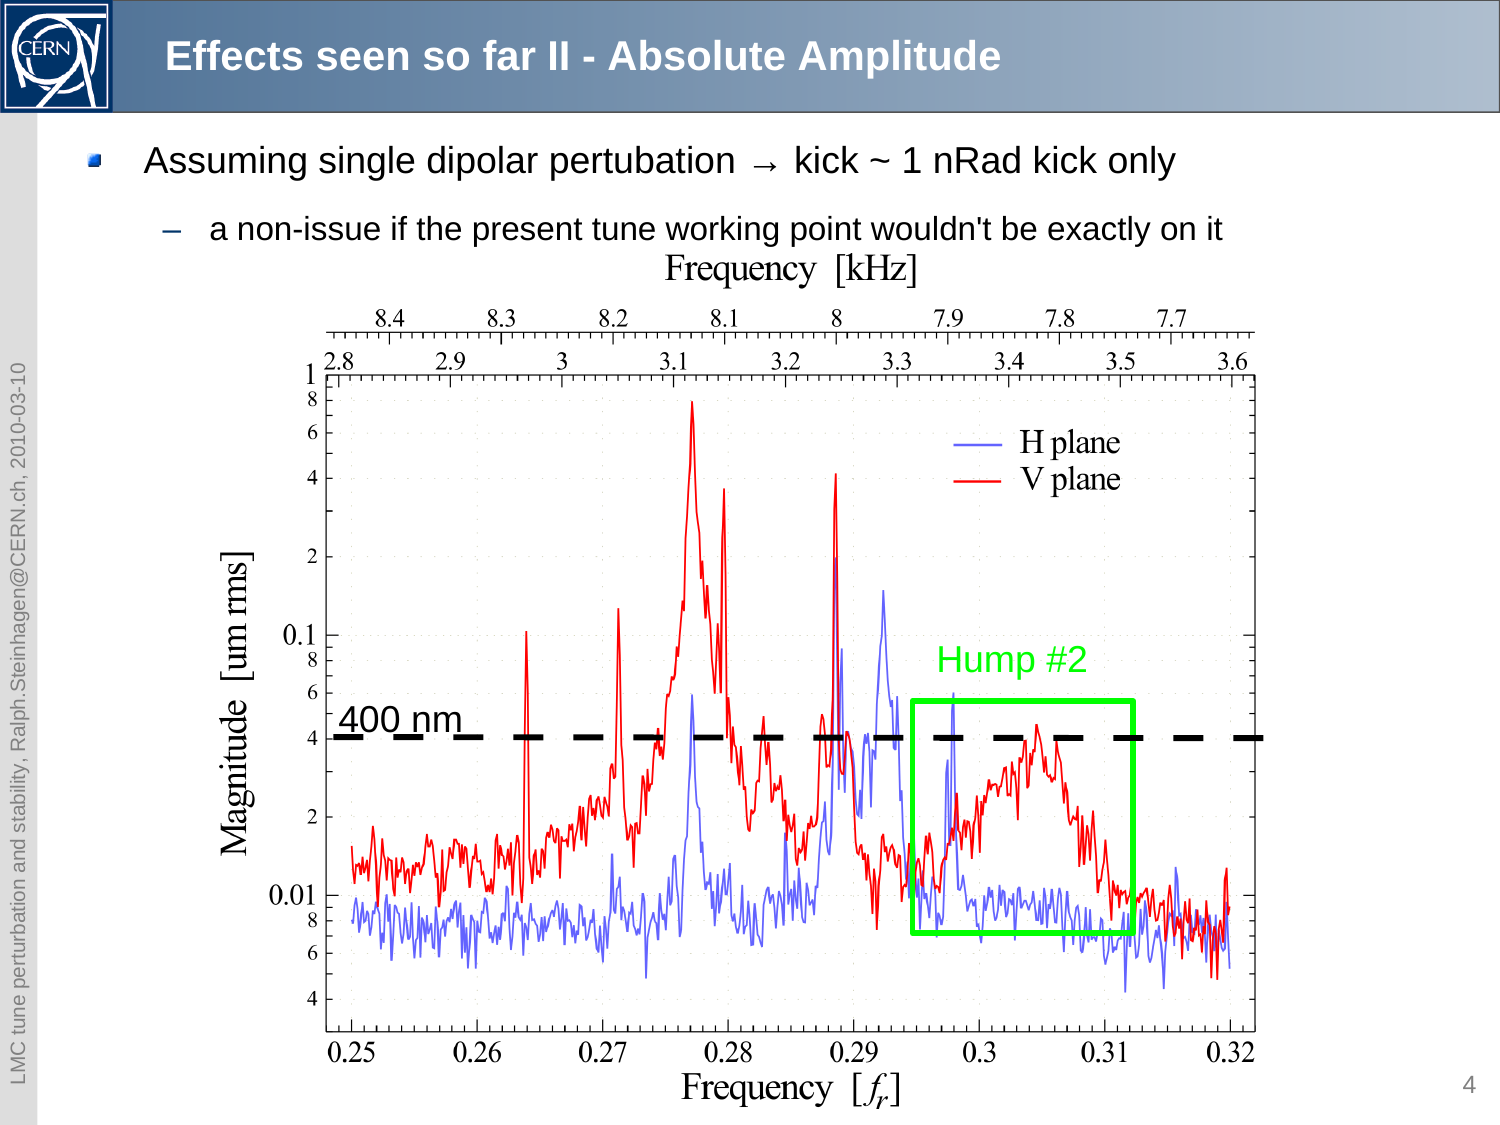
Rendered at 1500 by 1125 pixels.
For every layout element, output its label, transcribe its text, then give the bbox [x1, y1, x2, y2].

picture [0, 0, 113, 113]
list Assuming single dipolar pertubation → kick ~ 1 nRad kick only a non-issue if the present tune working point wouldn't be exactly on it [87, 137, 1438, 1016]
title Effects seen so far II - Absolute Amplitude [150, 0, 1201, 121]
picture [219, 1016, 1256, 1109]
